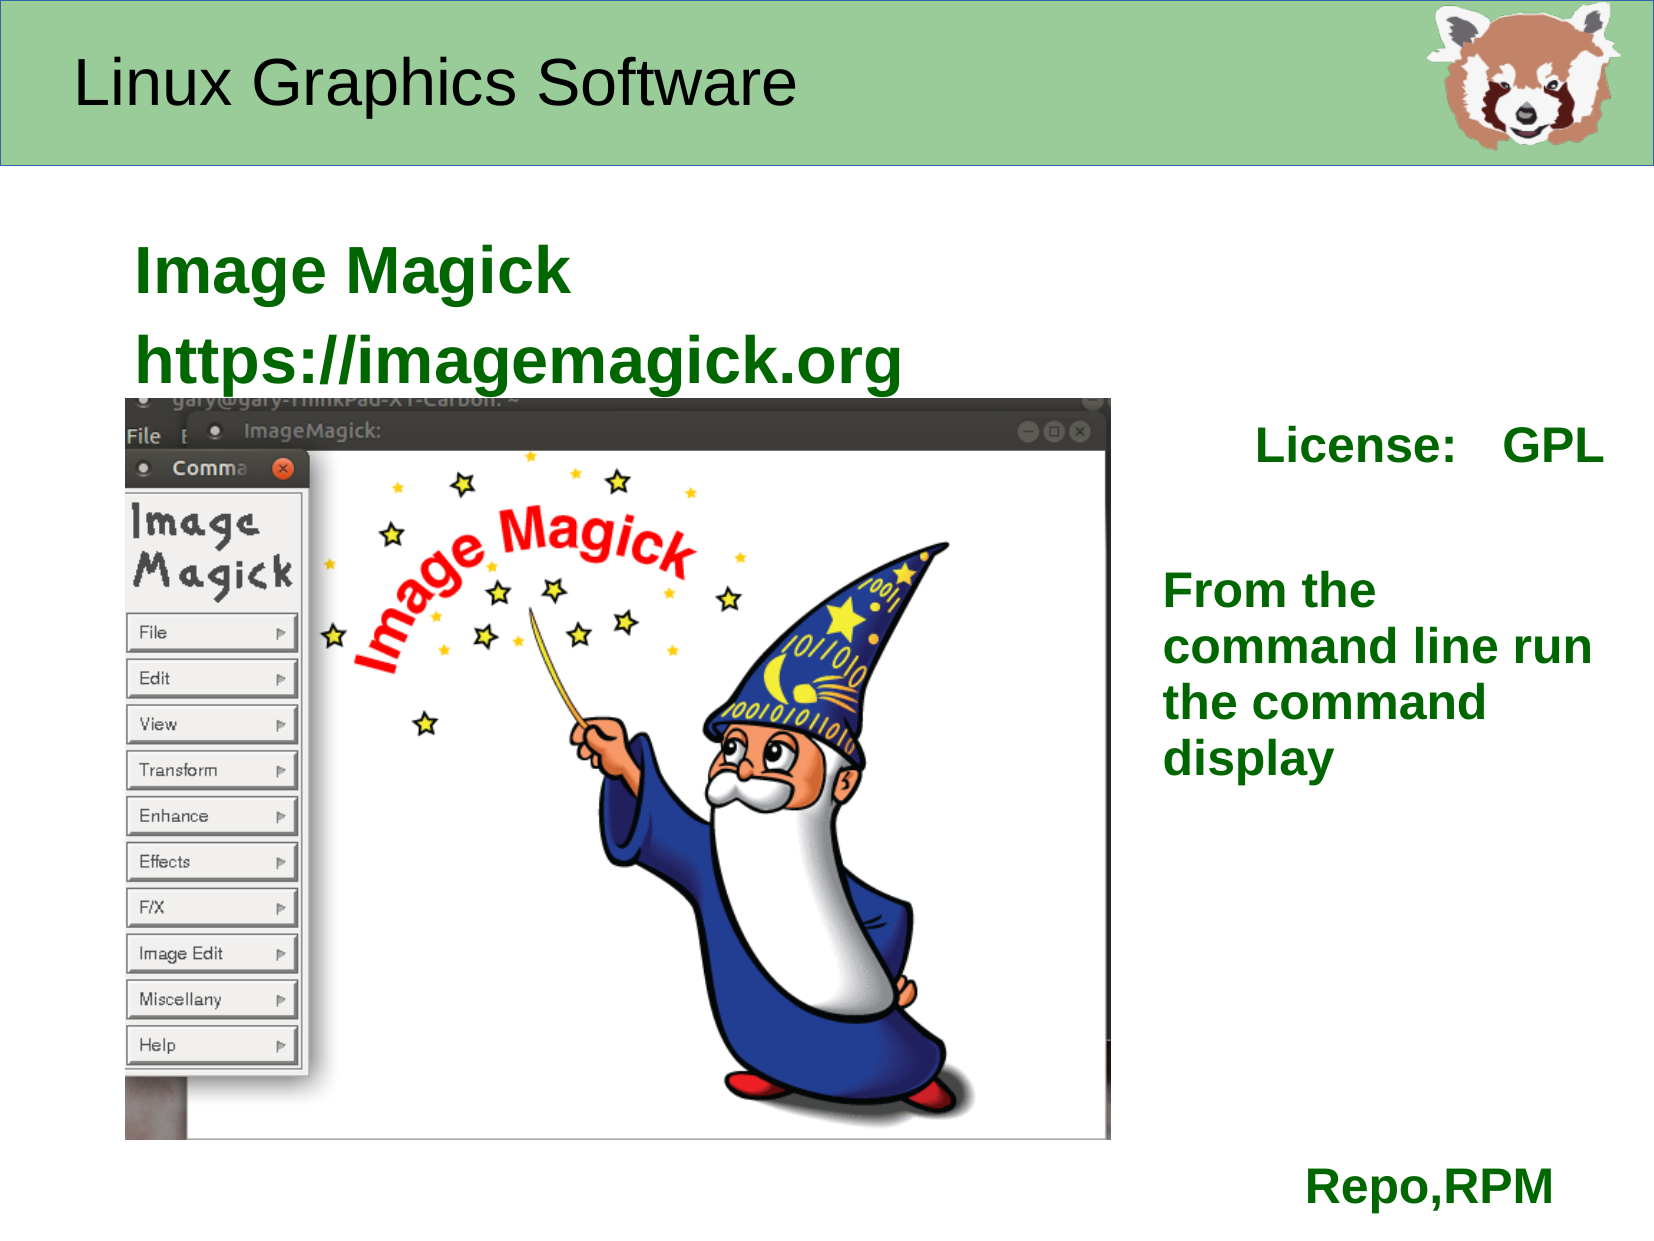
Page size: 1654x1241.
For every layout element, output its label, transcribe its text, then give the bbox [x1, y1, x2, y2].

text_box License: [1240, 409, 1473, 481]
text_box From the command line run the command display [1147, 555, 1621, 795]
text_box Repo,RPM [1290, 1150, 1654, 1241]
text_box https://imagemagick.org [120, 315, 1530, 406]
title Linux Graphics Software [0, 15, 856, 151]
text_box Image Magick [120, 225, 811, 315]
picture [125, 398, 1111, 1141]
text_box GPL [1487, 409, 1621, 481]
text_box [0, 0, 1654, 166]
picture [1426, 2, 1621, 151]
